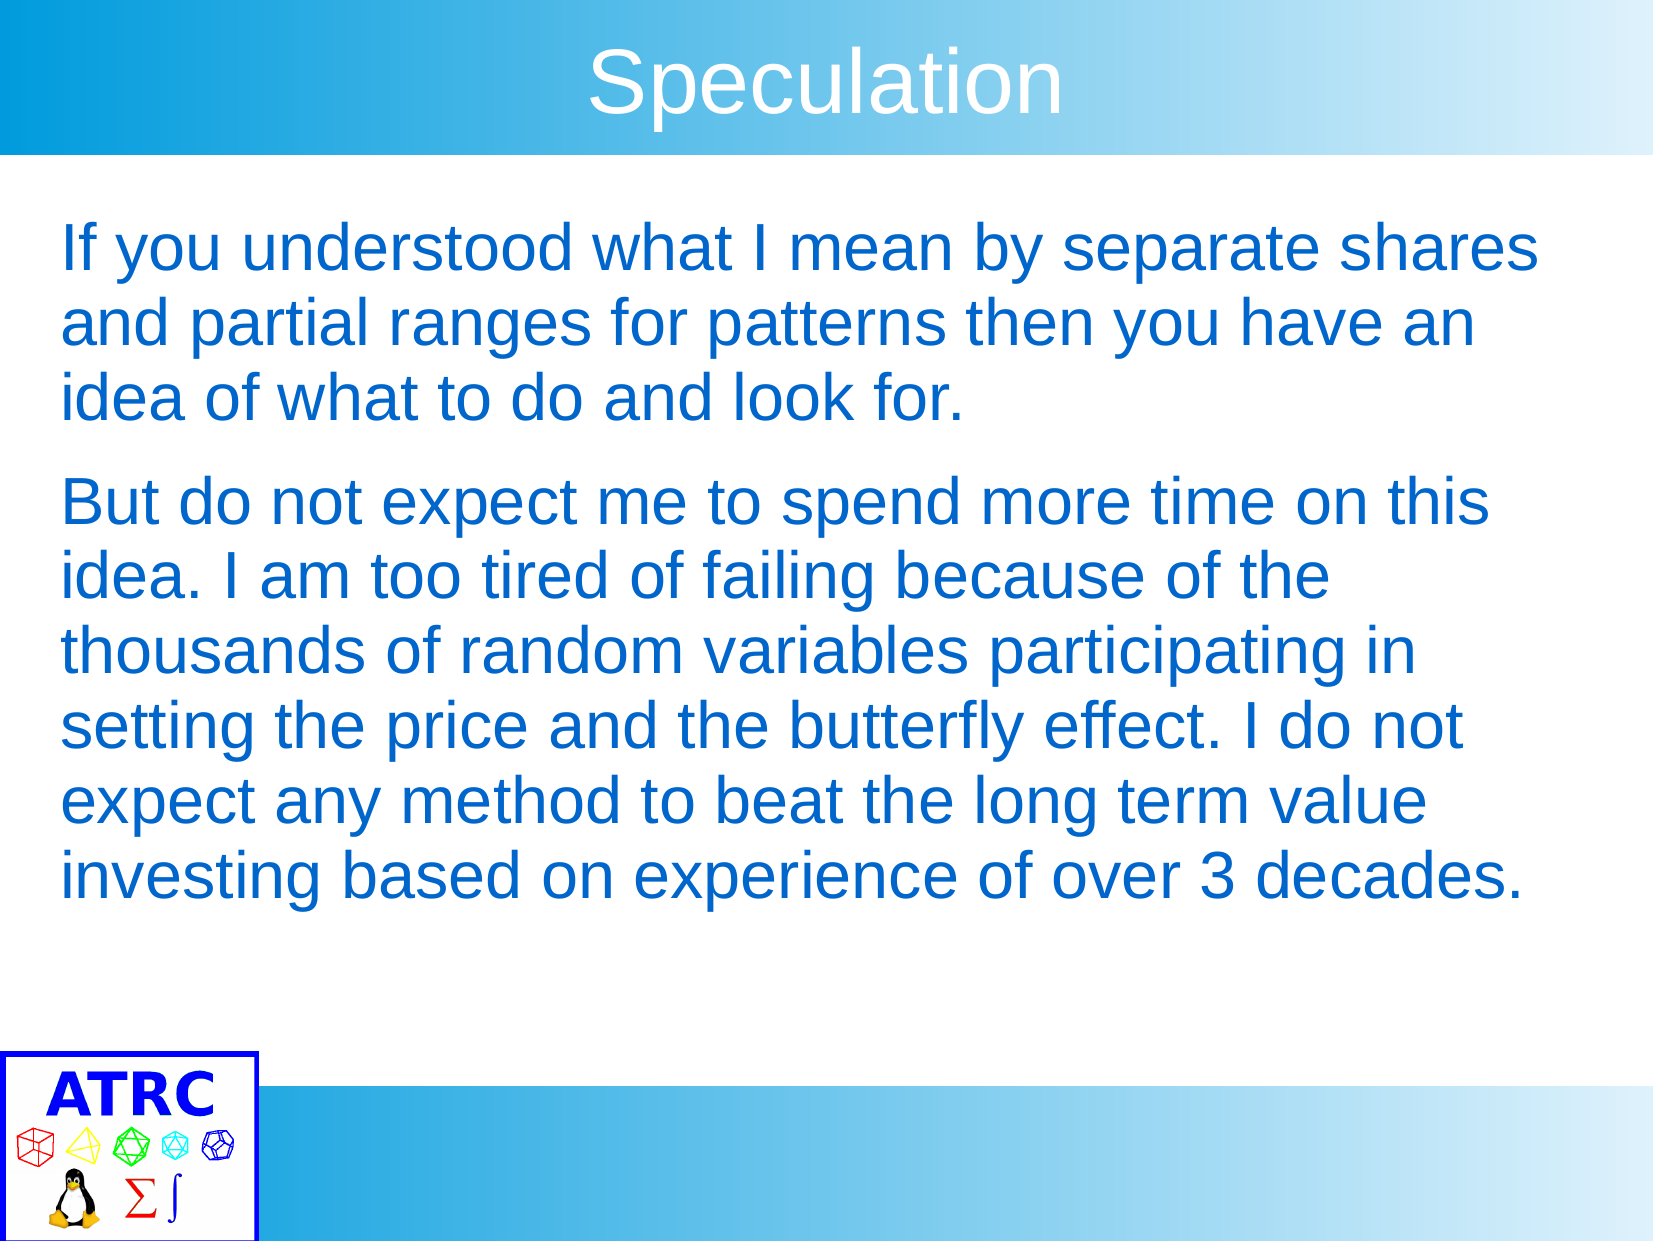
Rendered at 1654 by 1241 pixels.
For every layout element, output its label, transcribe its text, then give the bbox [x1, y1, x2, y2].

picture [0, 1051, 259, 1241]
title Speculation [82, 30, 1571, 135]
list If you understood what I mean by separate shares and partial ranges for patterns then you have an idea of what to do and look for. But do not expect me to spend more time on this idea. I am too tired of failing because of the thousands of random variables participating in setting the price and the butterfly effect. I do not expect any method to beat the long term value investing based on experience of over 3 decades. [60, 210, 1549, 930]
